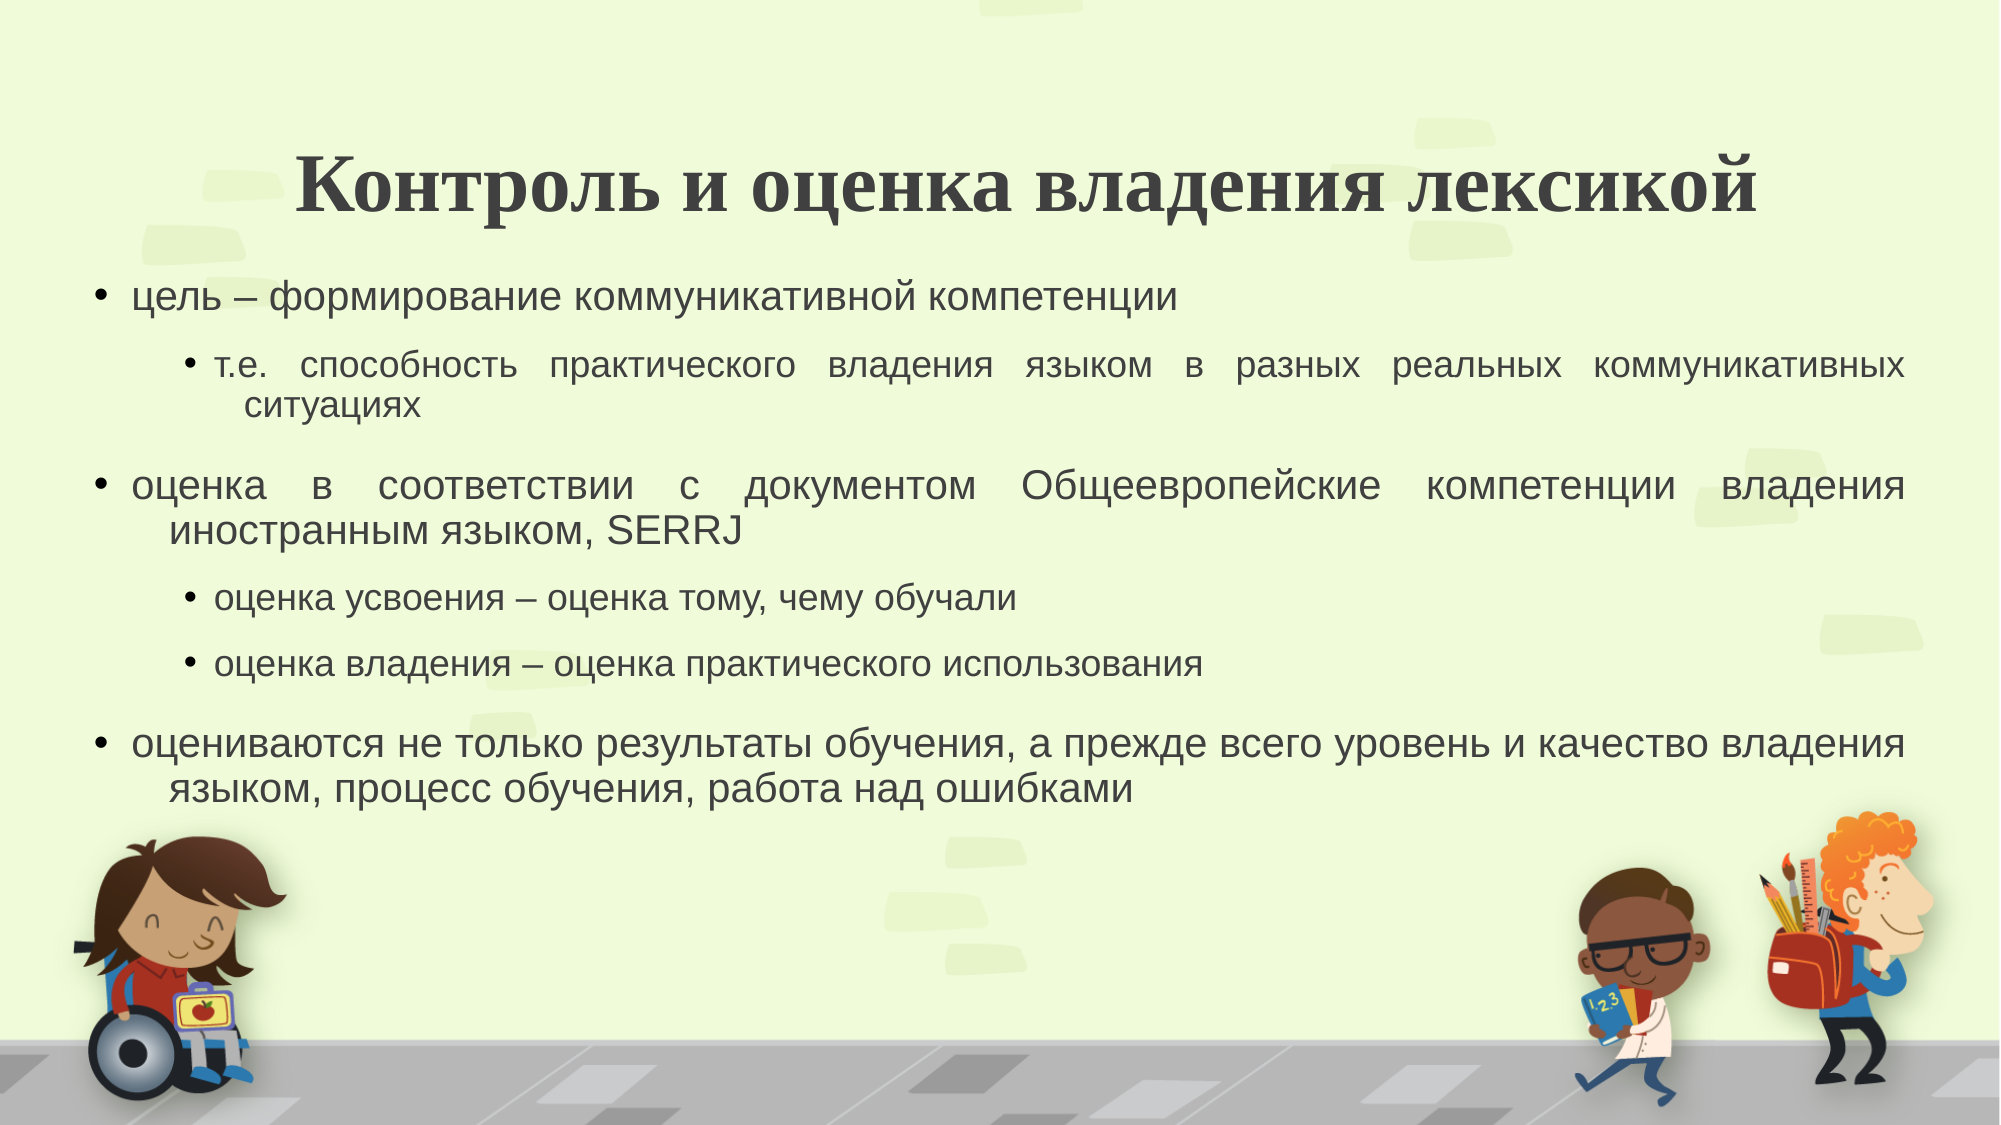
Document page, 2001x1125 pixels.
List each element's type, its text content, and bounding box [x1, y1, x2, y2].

title Контроль и оценка владения лексикой [55, 59, 2000, 238]
list цель – формирование коммуникативной компетенции т.е. способность практического владения языком в разных реальных коммуникативных ситуациях оценка в соответствии с документом Общеевропейские компетенции владения иностранным языком, SERRJ оценка усвоения – оценка тому, чему обучали оценка владения – оценка практического использования оцениваются не только результаты обучения, а прежде всего уровень и качество владения языком, процесс обучения, работа над ошибками [78, 267, 1922, 1047]
